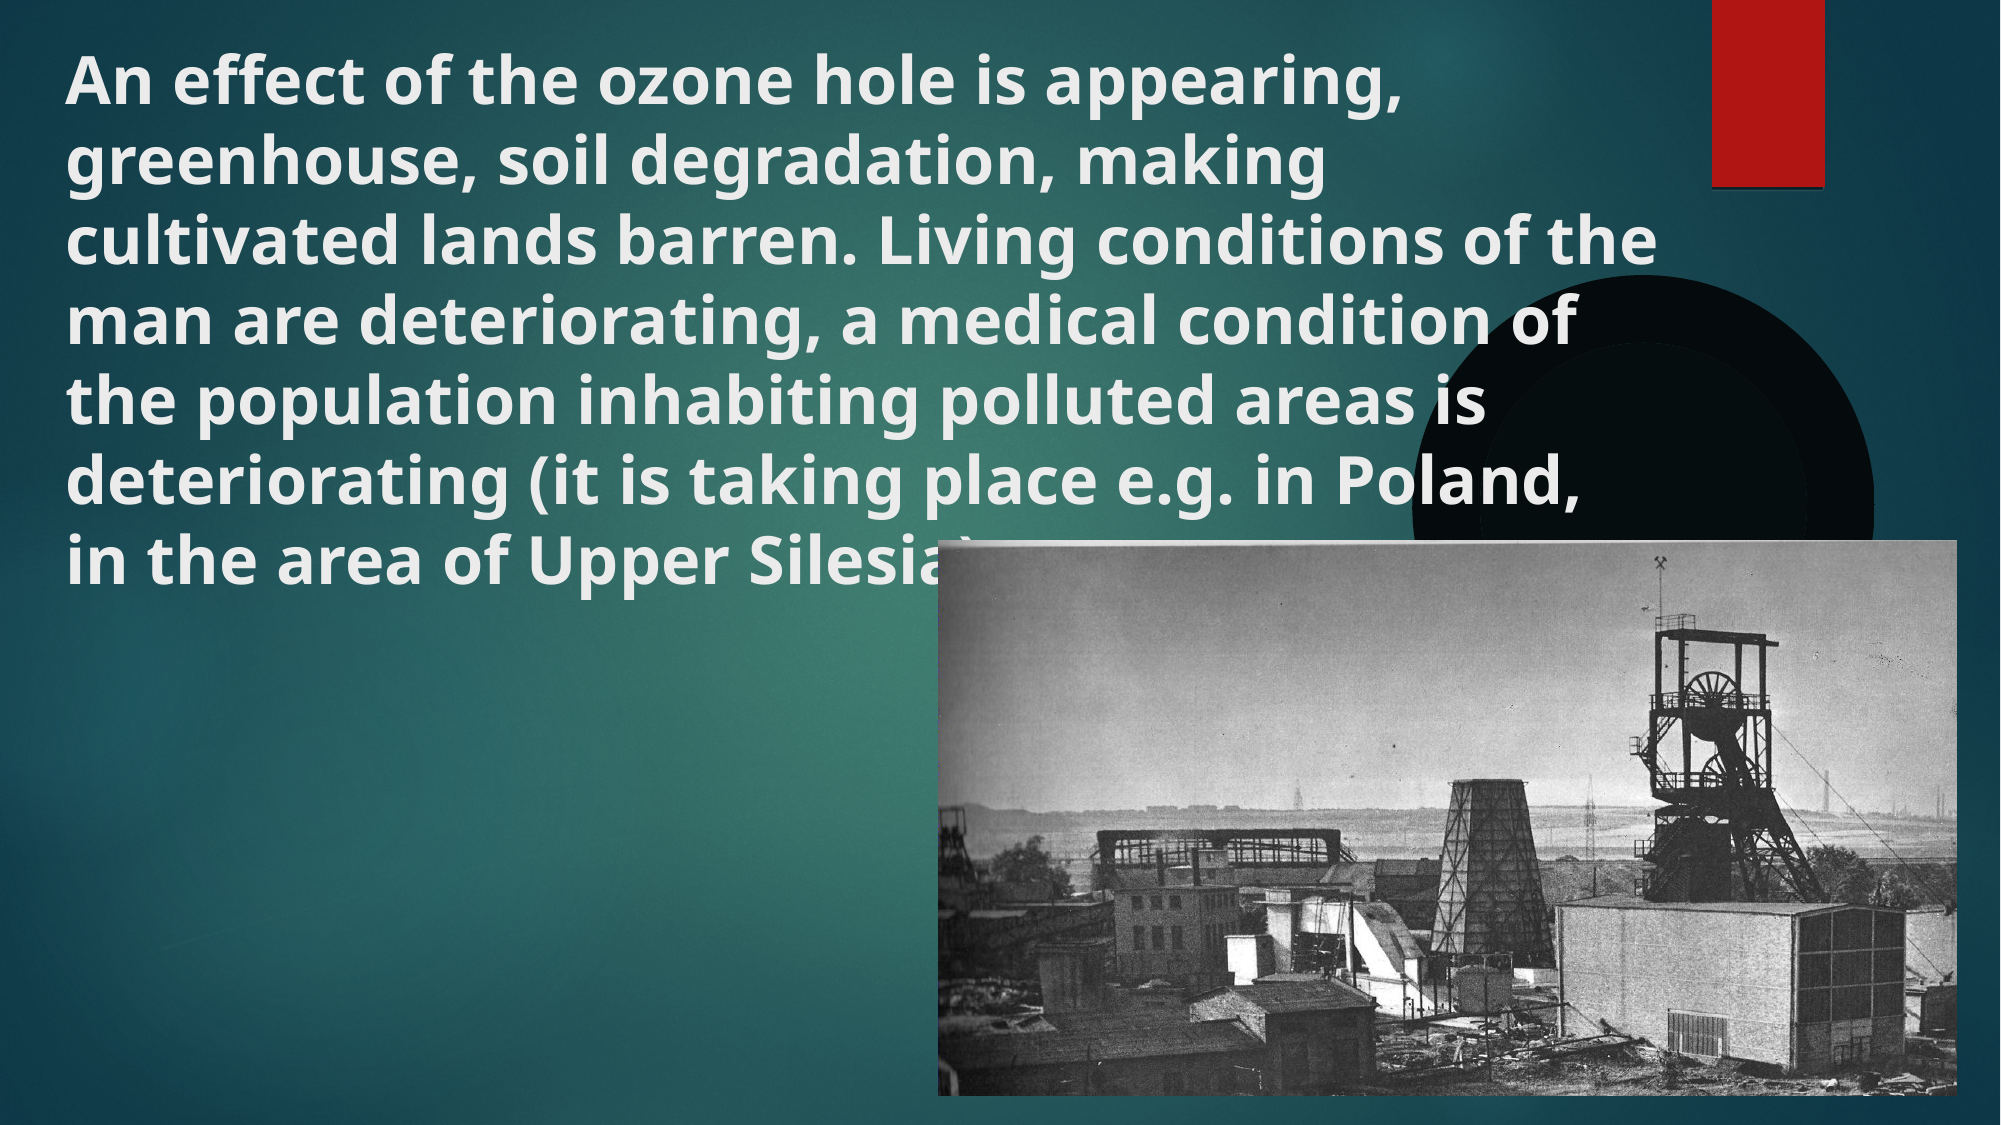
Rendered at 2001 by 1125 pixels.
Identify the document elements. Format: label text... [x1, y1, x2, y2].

title An effect of the ozone hole is appearing, greenhouse, soil degradation, making cultivated lands barren. Living conditions of the man are deteriorating, a medical condition of the population inhabiting polluted areas is deteriorating (it is taking place e.g. in Poland, in the area of Upper Silesia). [50, 0, 1676, 238]
picture [938, 540, 1957, 1096]
